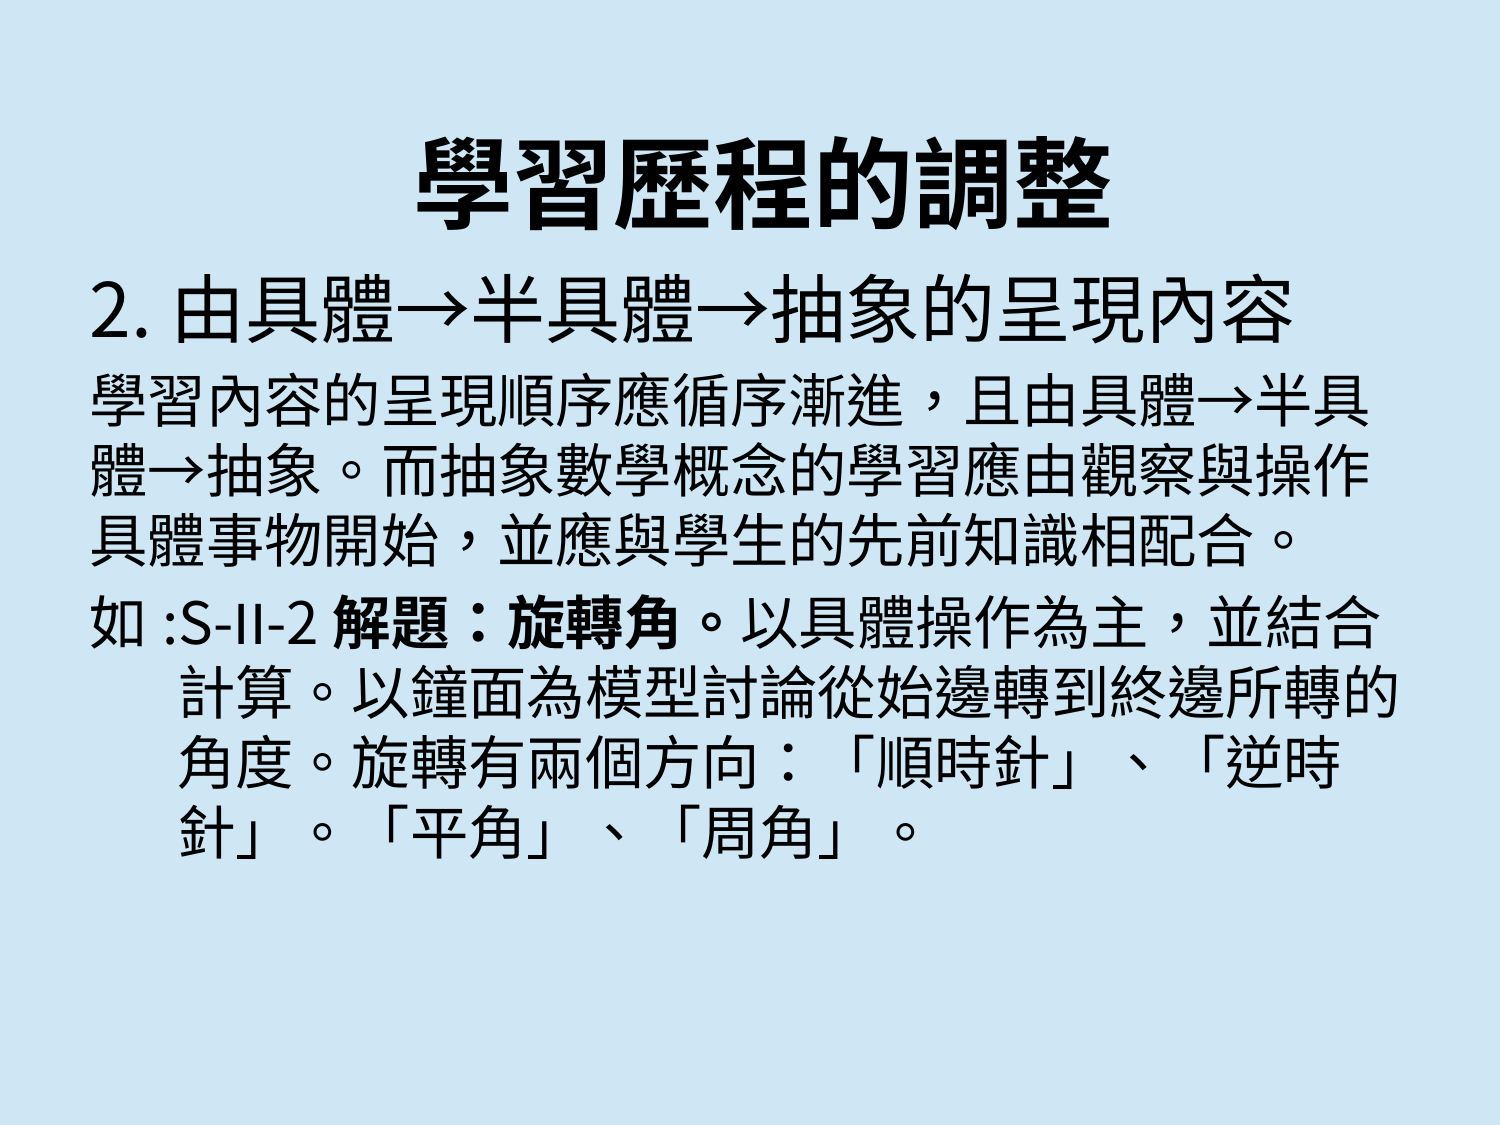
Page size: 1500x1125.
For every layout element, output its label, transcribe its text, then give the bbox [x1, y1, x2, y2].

list 2.由具體→半具體→抽象的呈現內容 學習內容的呈現順序應循序漸進，且由具體→半具體→抽象。而抽象數學概念的學習應由觀察與操作具體事物開始，並應與學生的先前知識相配合。 如:S-II-2解題：旋轉角。以具體操作為主，並結合計算。以鐘面為模型討論從始邊轉到終邊所轉的角度。旋轉有兩個方向：「順時針」、「逆時針」。「平角」、「周角」。 [75, 255, 1425, 1038]
title 學習歷程的調整 [88, 113, 1439, 244]
